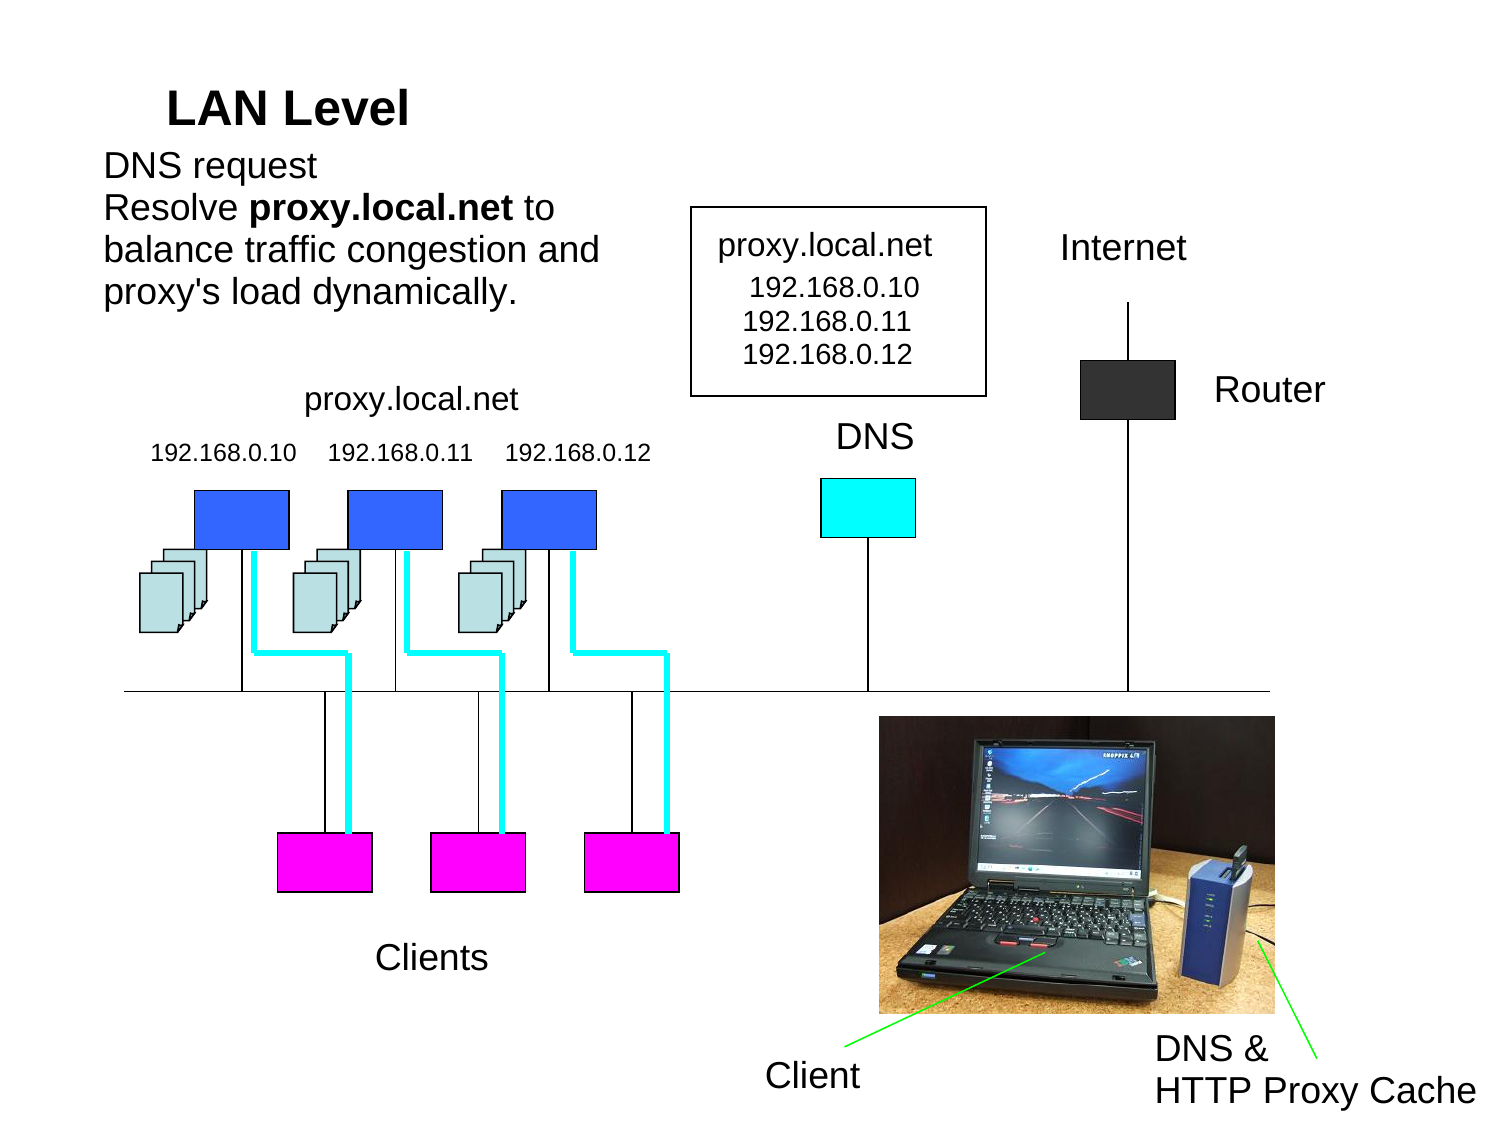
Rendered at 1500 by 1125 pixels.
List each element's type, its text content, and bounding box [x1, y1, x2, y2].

text_box [139, 490, 290, 633]
text_box DNS request Resolve proxy.local.net to balance traffic congestion and proxy's load dynamically. [88, 137, 656, 321]
text_box proxy.local.net [289, 372, 644, 425]
text_box 192.168.0.10 [135, 431, 312, 475]
text_box 192.168.0.11 [312, 431, 490, 475]
text_box [430, 833, 526, 893]
text_box DNS & HTTP Proxy Cache [1139, 1019, 1500, 1120]
text_box Client [749, 1046, 939, 1105]
text_box [458, 490, 597, 633]
text_box [293, 490, 443, 633]
text_box [820, 478, 916, 538]
text_box Router [1198, 360, 1368, 419]
text_box Internet [1070, 218, 1341, 277]
text_box proxy.local.net 192.168.0.10 192.168.0.11 192.168.0.12 [702, 218, 985, 395]
text_box 192.168.0.12 [490, 431, 691, 475]
title LAN Level [75, 54, 502, 161]
text_box Clients [360, 928, 550, 987]
text_box [1080, 360, 1176, 420]
text_box [584, 833, 680, 893]
text_box DNS [820, 412, 940, 466]
text_box proxy.local.net 192.168.0.10 192.168.0.11 192.168.0.12 [702, 218, 1070, 412]
picture [879, 716, 1275, 1015]
text_box [277, 833, 373, 893]
